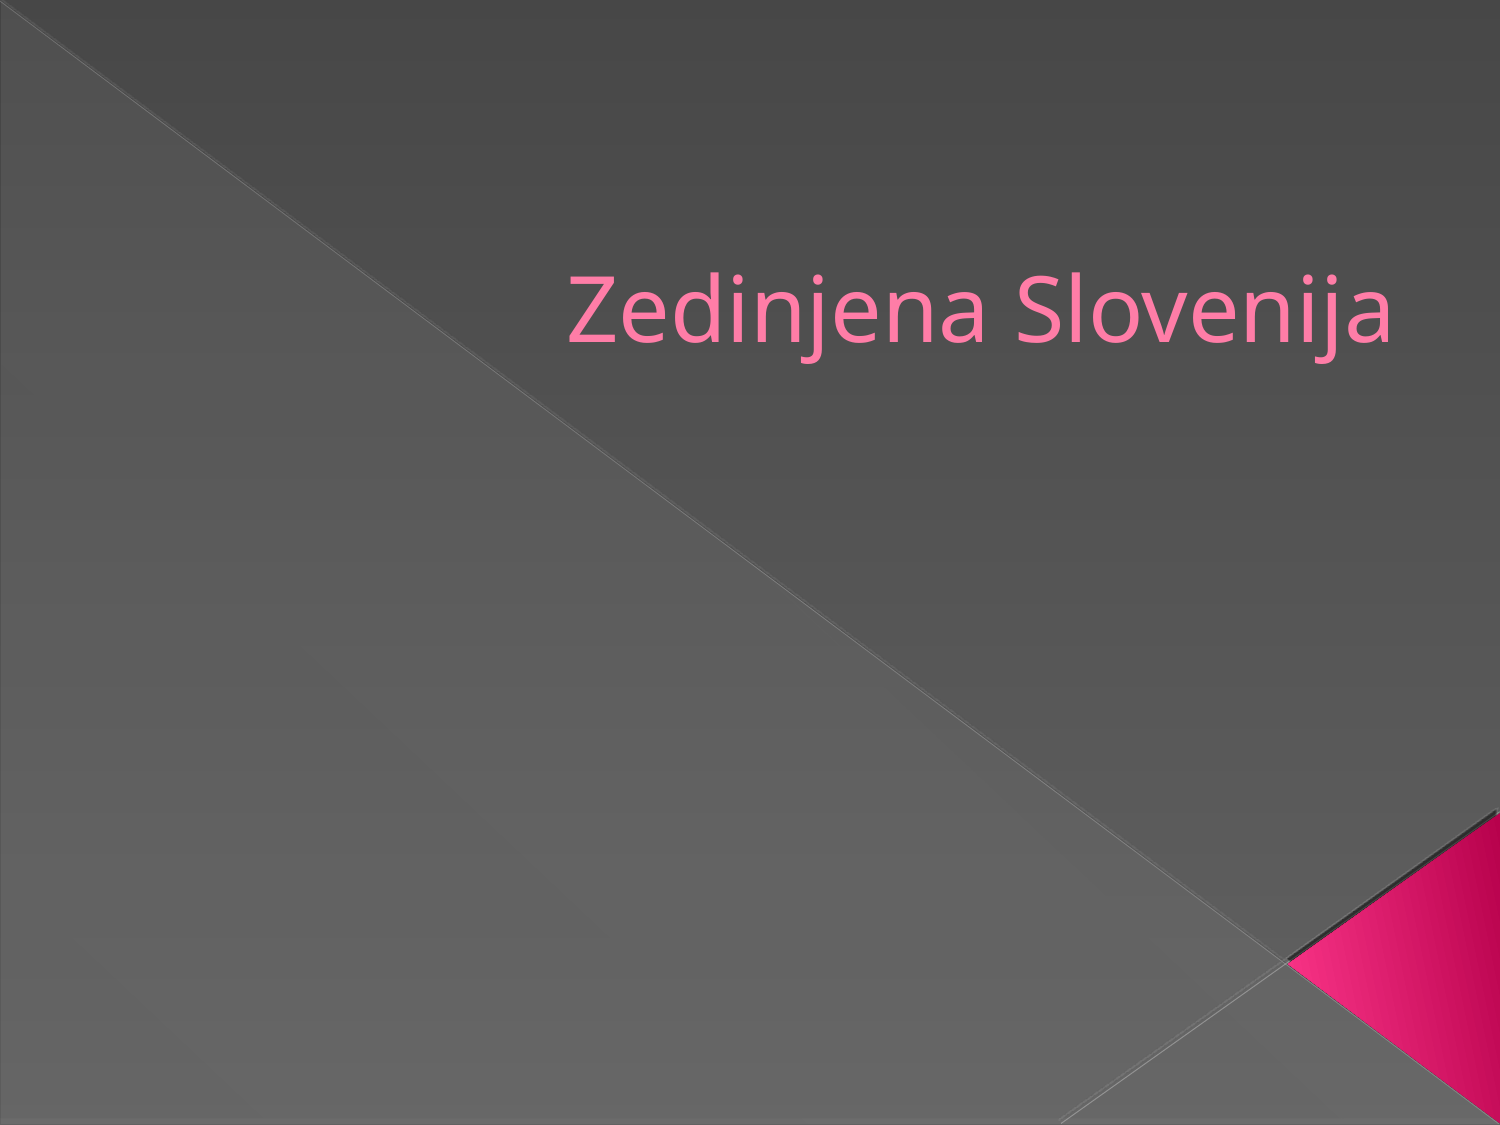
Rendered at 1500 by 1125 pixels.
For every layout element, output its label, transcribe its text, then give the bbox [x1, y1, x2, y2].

subtitle [82, 433, 1405, 722]
title Zedinjena Slovenija [88, 127, 1412, 369]
